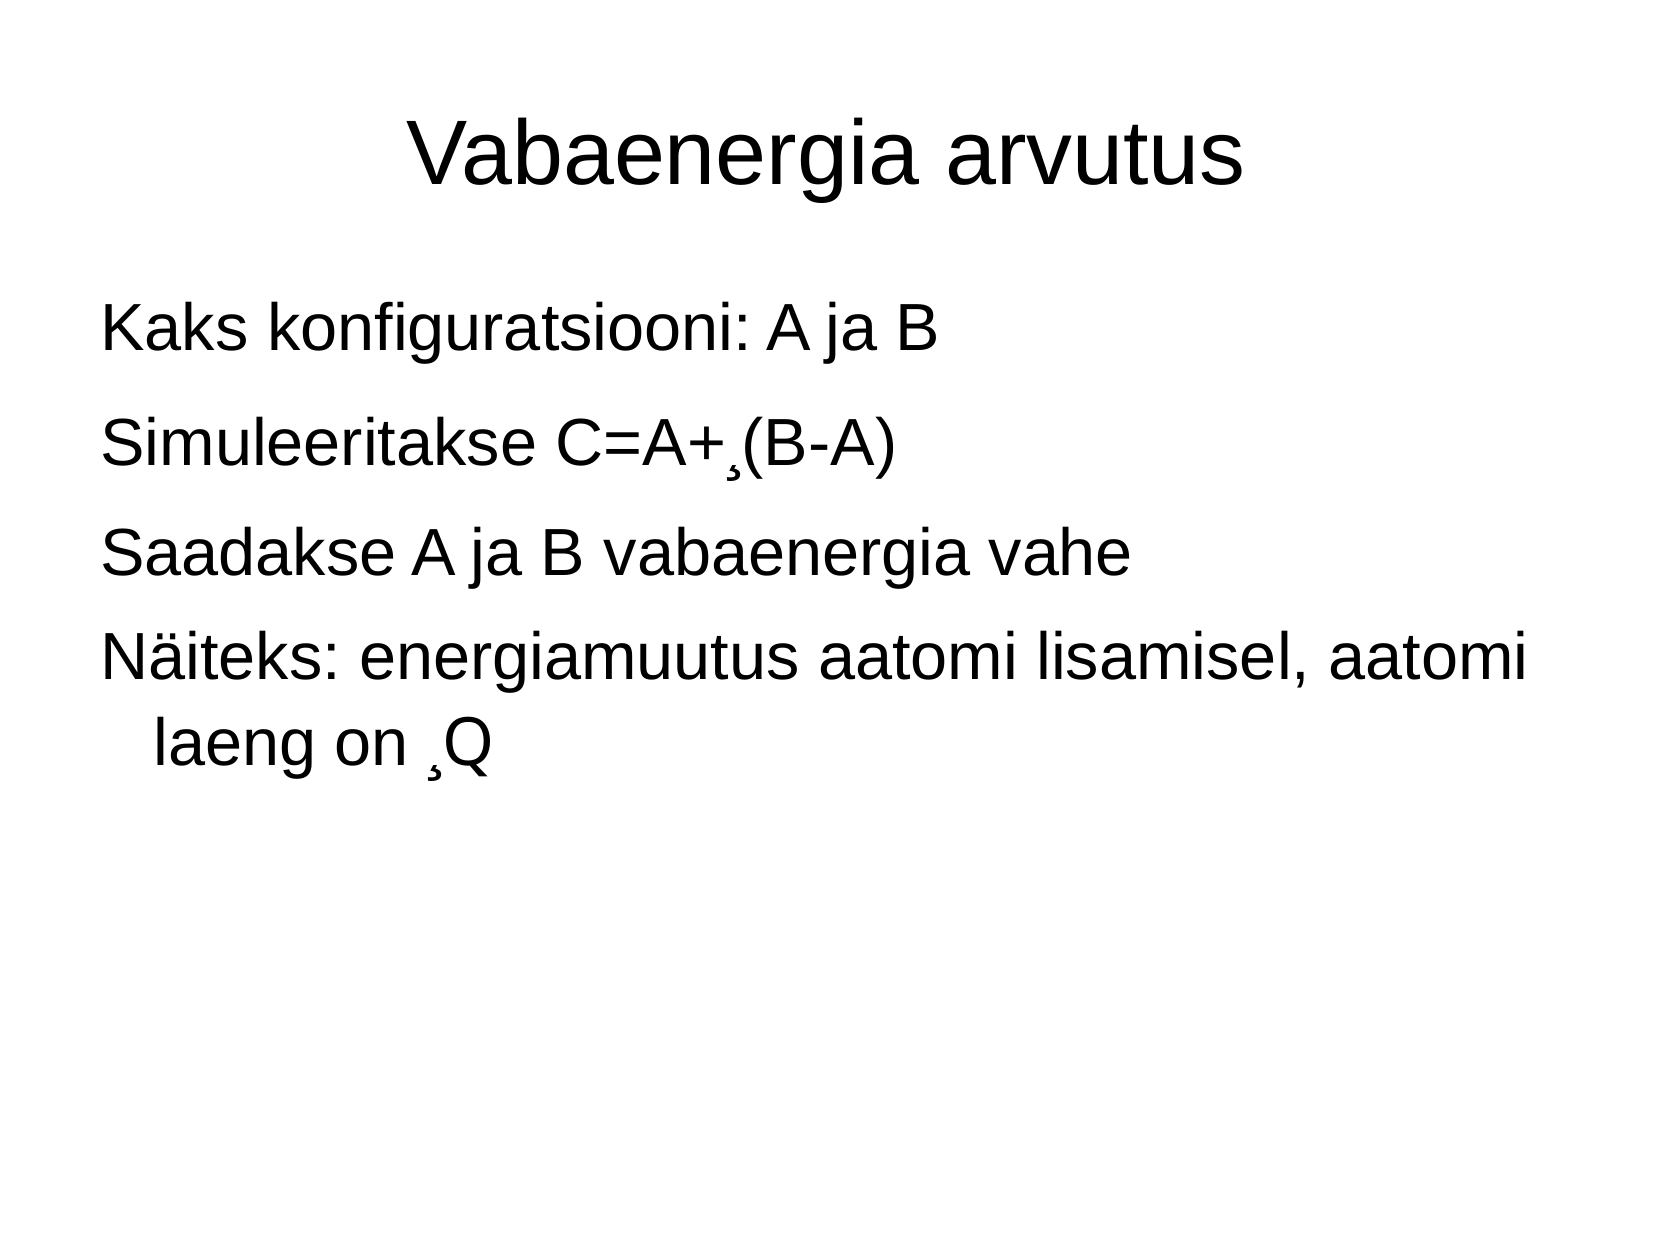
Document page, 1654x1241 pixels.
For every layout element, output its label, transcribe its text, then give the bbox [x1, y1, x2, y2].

title Vabaenergia arvutus [82, 56, 1571, 250]
list Kaks konfiguratsiooni: A ja B Simuleeritakse C=A+¸(B-A) Saadakse A ja B vabaenergia vahe Näiteks: energiamuutus aatomi lisamisel, aatomi laeng on ¸Q [82, 290, 1571, 1094]
